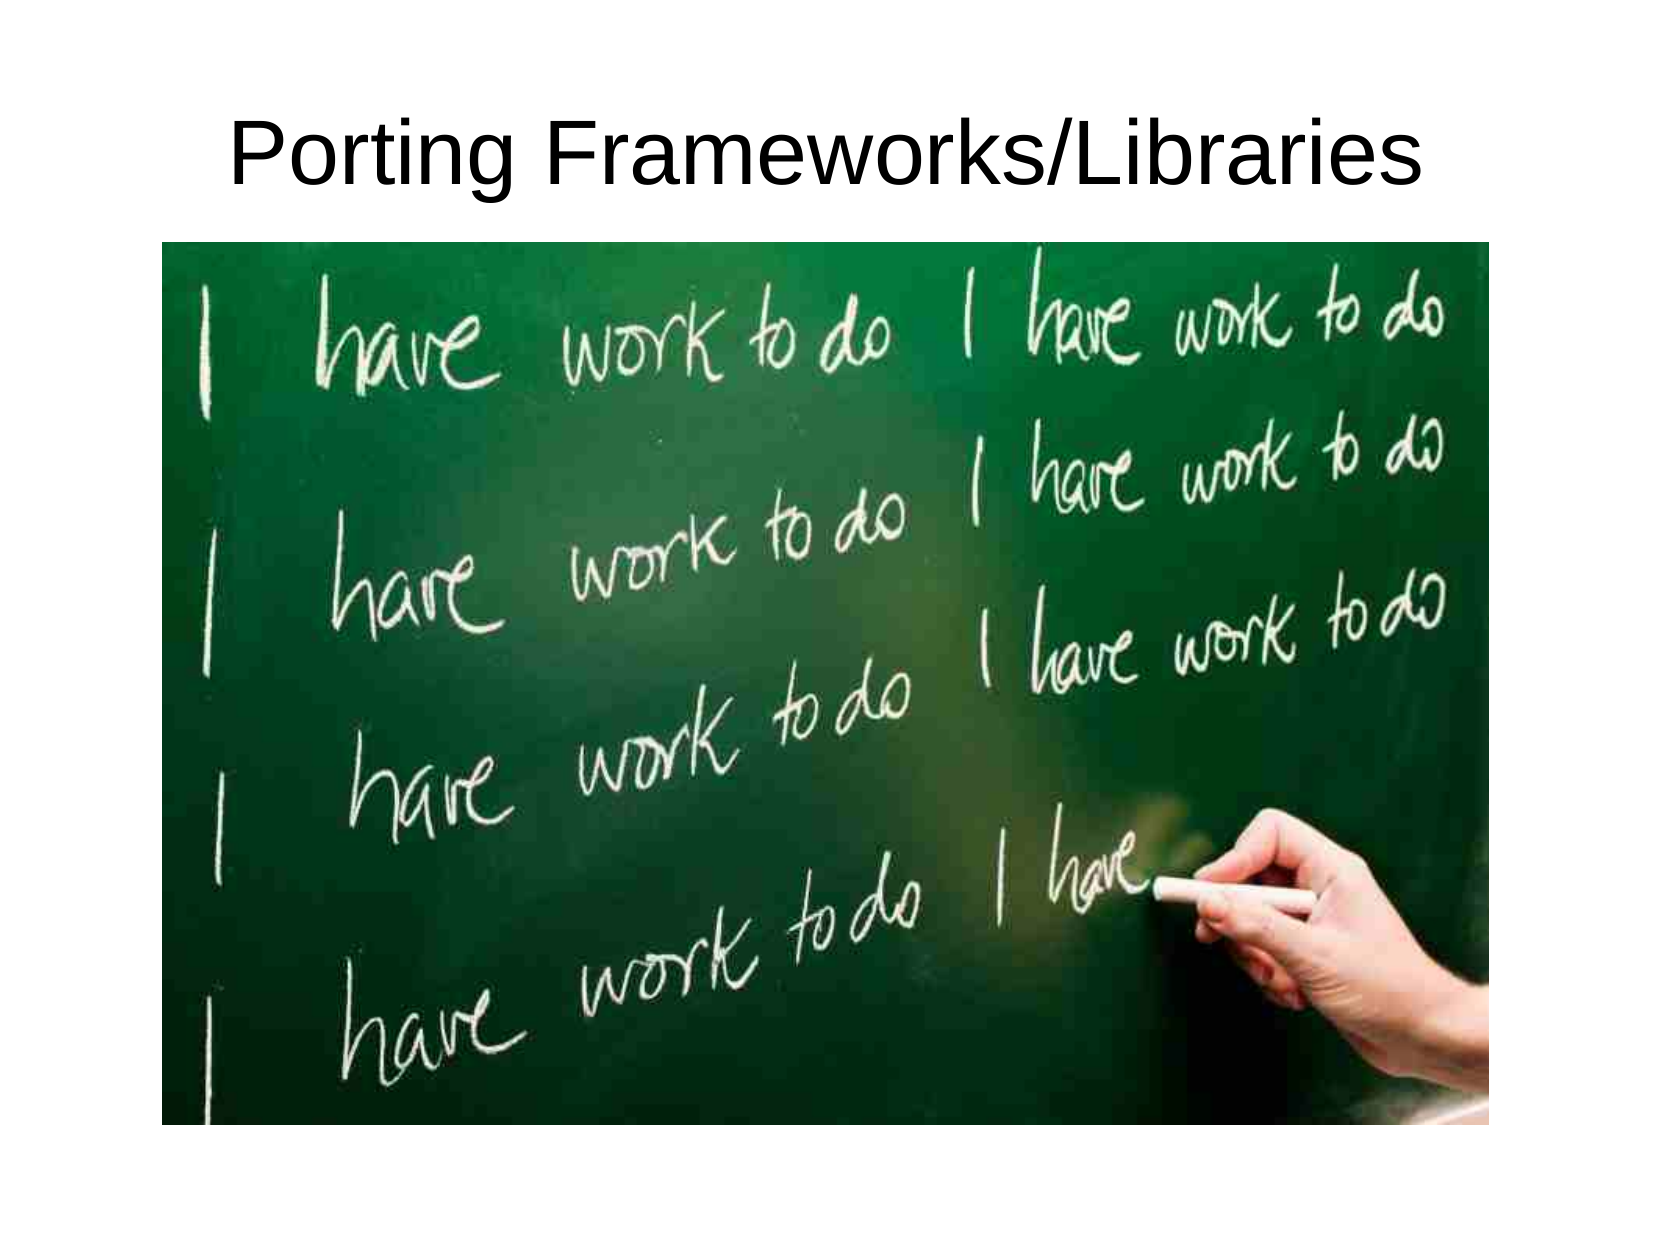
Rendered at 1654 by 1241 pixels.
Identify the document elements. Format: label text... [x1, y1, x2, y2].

picture [162, 242, 1489, 1126]
title Porting Frameworks/Libraries [82, 49, 1571, 257]
